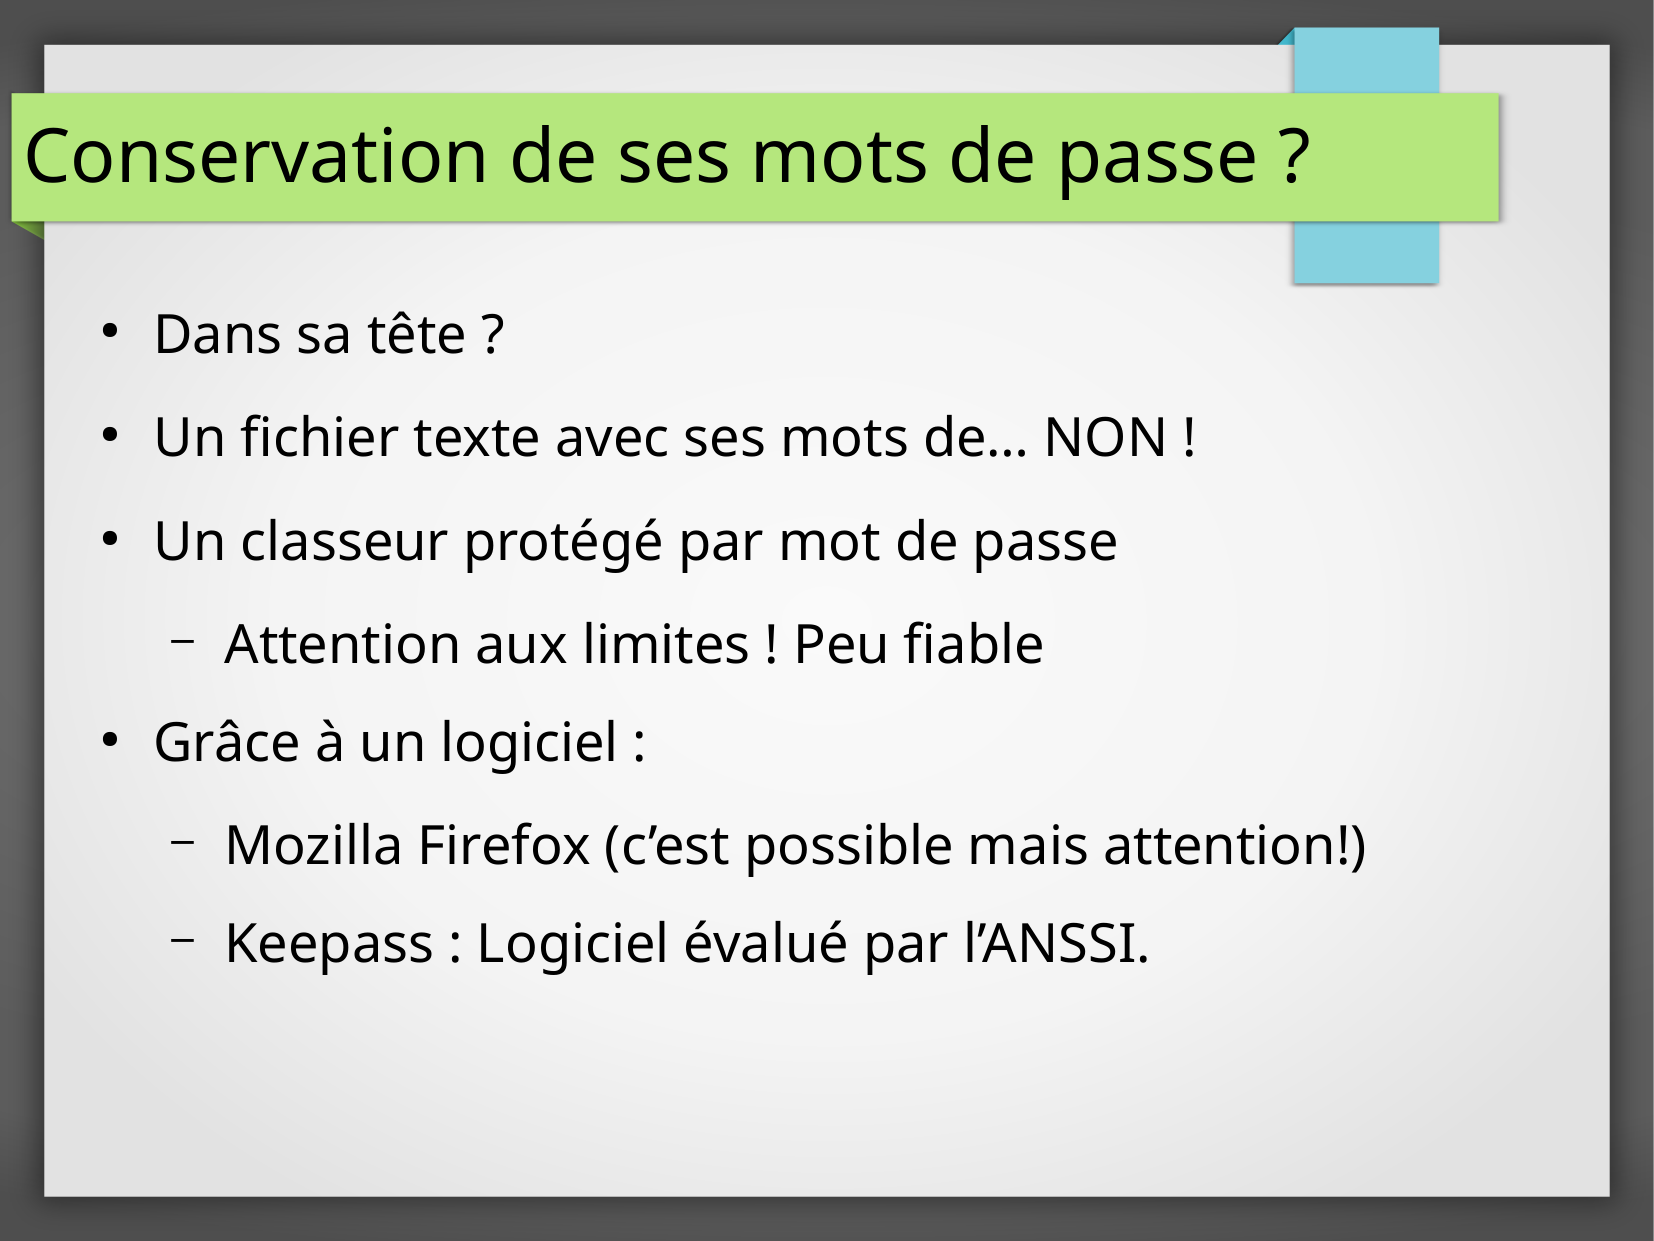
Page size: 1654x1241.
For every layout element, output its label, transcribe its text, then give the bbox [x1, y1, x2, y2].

picture [0, 0, 1654, 1241]
title Conservation de ses mots de passe ? [23, 60, 1524, 248]
list Dans sa tête ? Un fichier texte avec ses mots de… NON ! Un classeur protégé par mot de passe Attention aux limites ! Peu fiable Grâce à un logiciel : Mozilla Firefox (c’est possible mais attention!) Keepass : Logiciel évalué par l’ANSSI. [82, 295, 1571, 1015]
